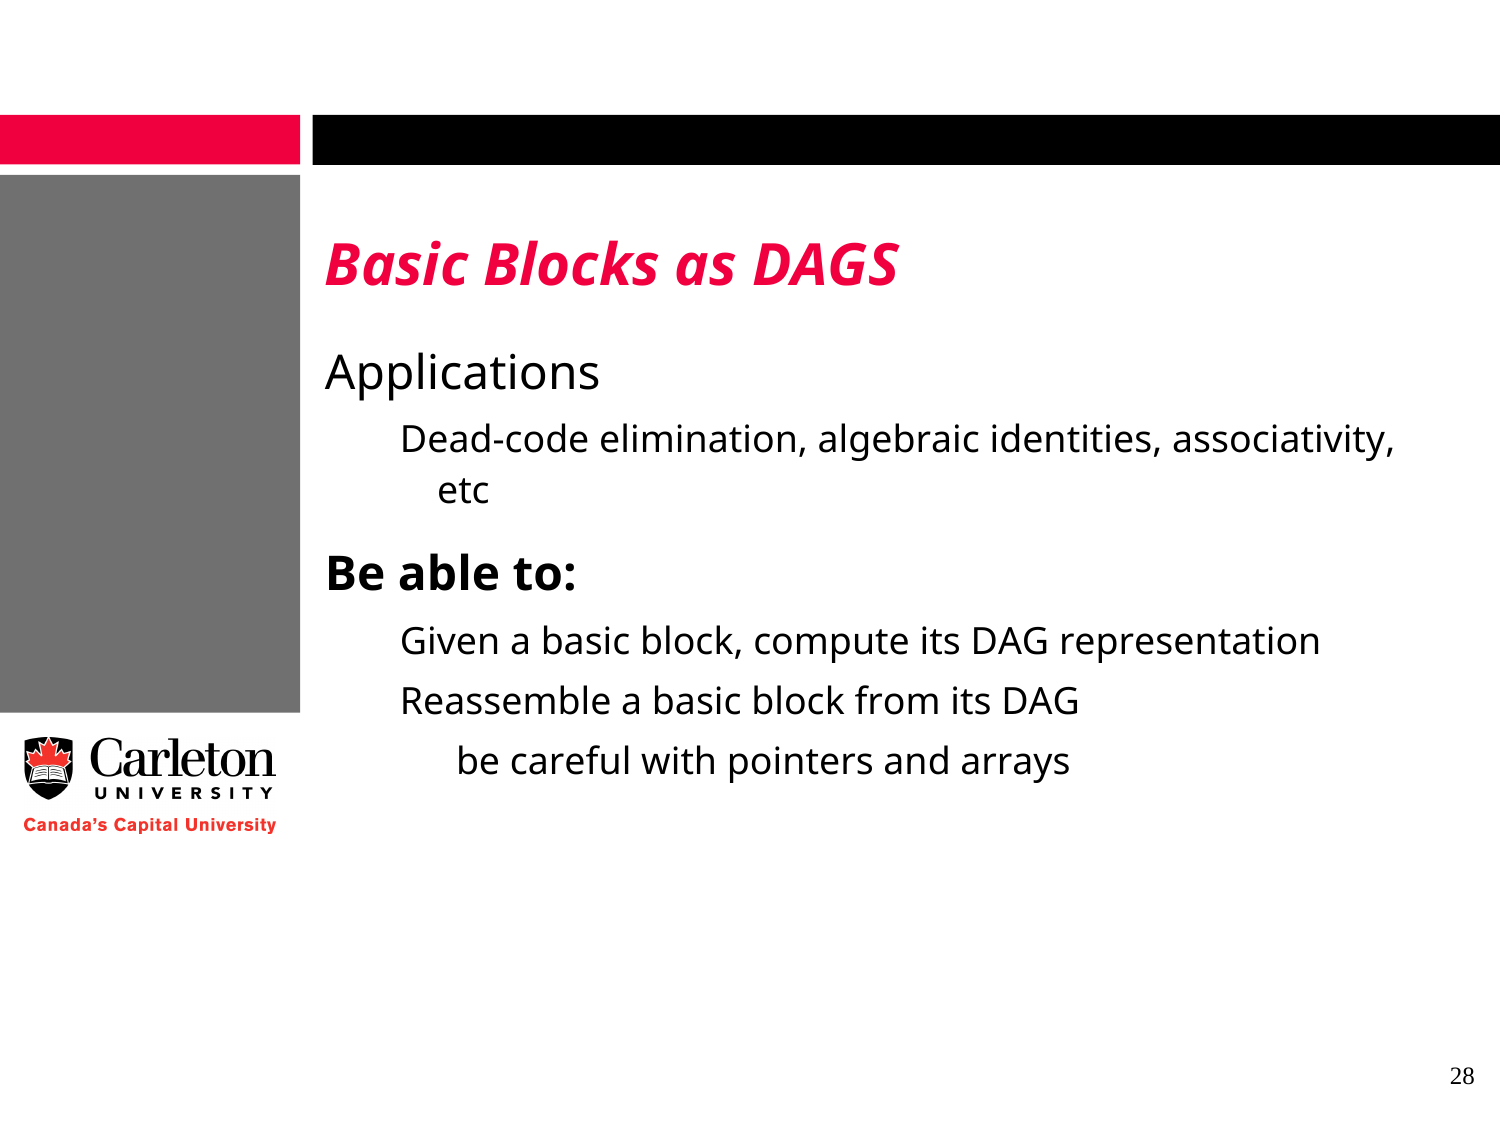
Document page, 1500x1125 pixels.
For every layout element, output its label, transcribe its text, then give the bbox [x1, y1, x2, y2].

picture [24, 737, 276, 834]
list Applications Dead-code elimination, algebraic identities, associativity, etc Be able to: Given a basic block, compute its DAG representation Reassemble a basic block from its DAG be careful with pointers and arrays [324, 324, 1450, 1036]
title Basic Blocks as DAGS [324, 194, 1450, 324]
